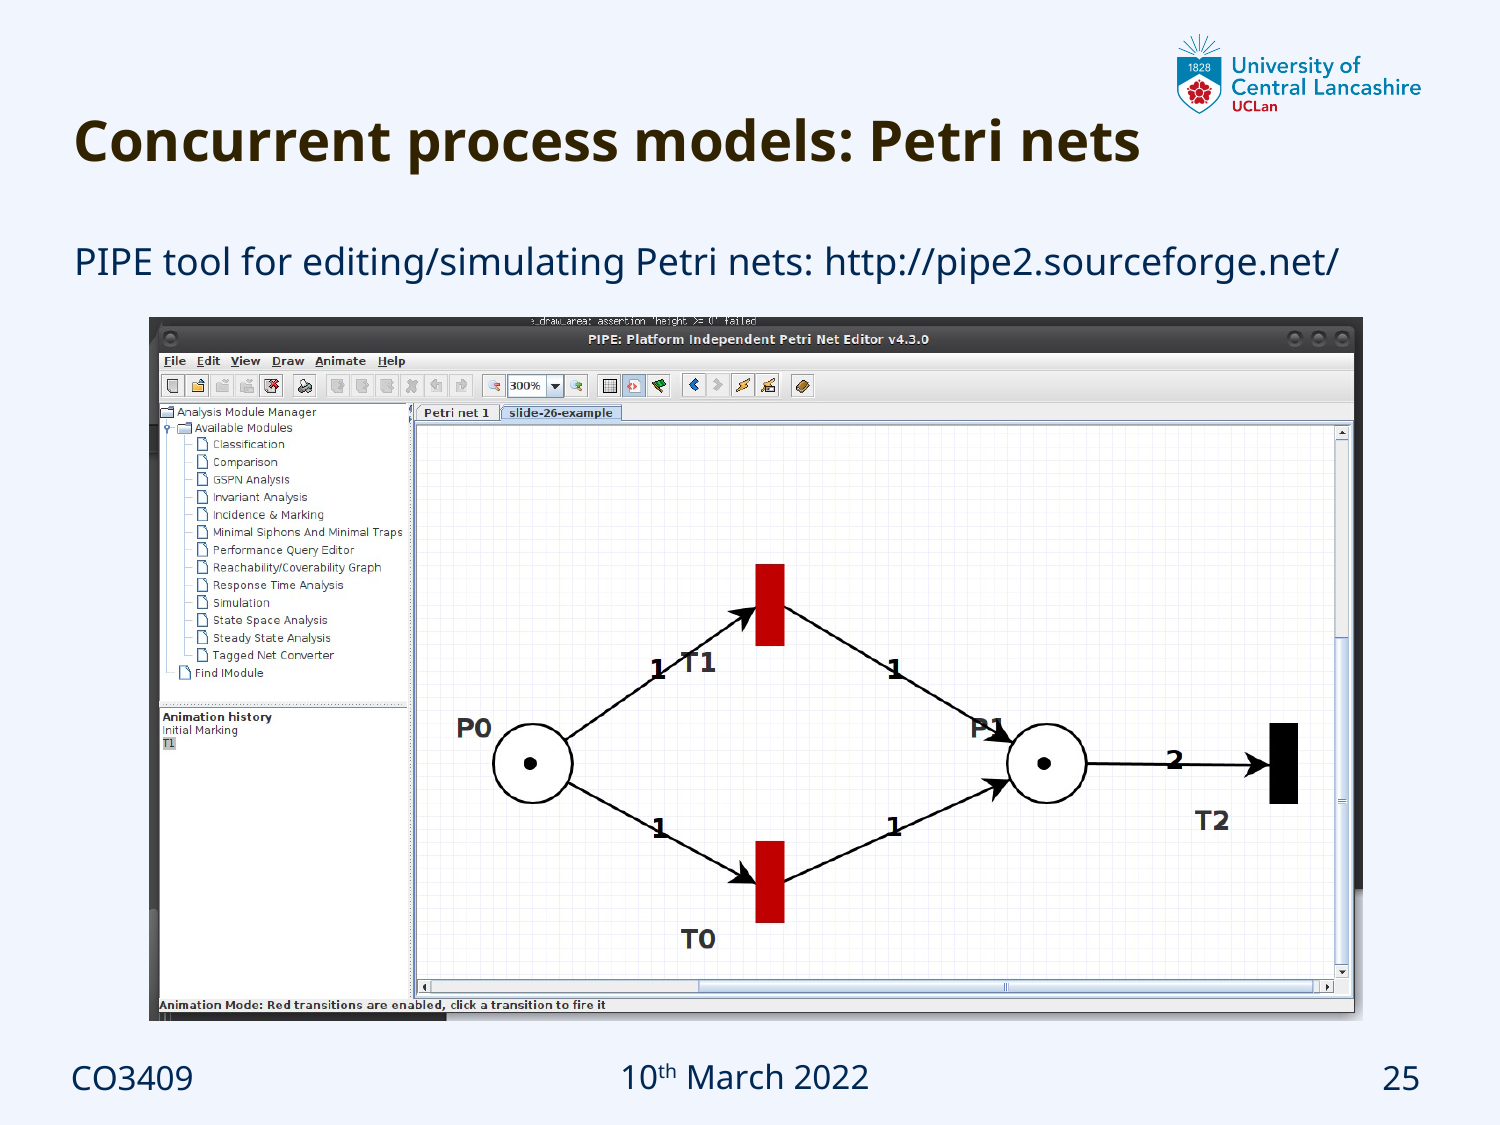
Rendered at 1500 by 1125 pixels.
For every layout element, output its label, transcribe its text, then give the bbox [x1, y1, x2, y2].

picture [1177, 34, 1421, 93]
title Concurrent process models: Petri nets [58, 93, 1475, 186]
picture [149, 317, 1363, 1021]
text_box PIPE tool for editing/simulating Petri nets: http://pipe2.sourceforge.net/ [59, 222, 1435, 524]
